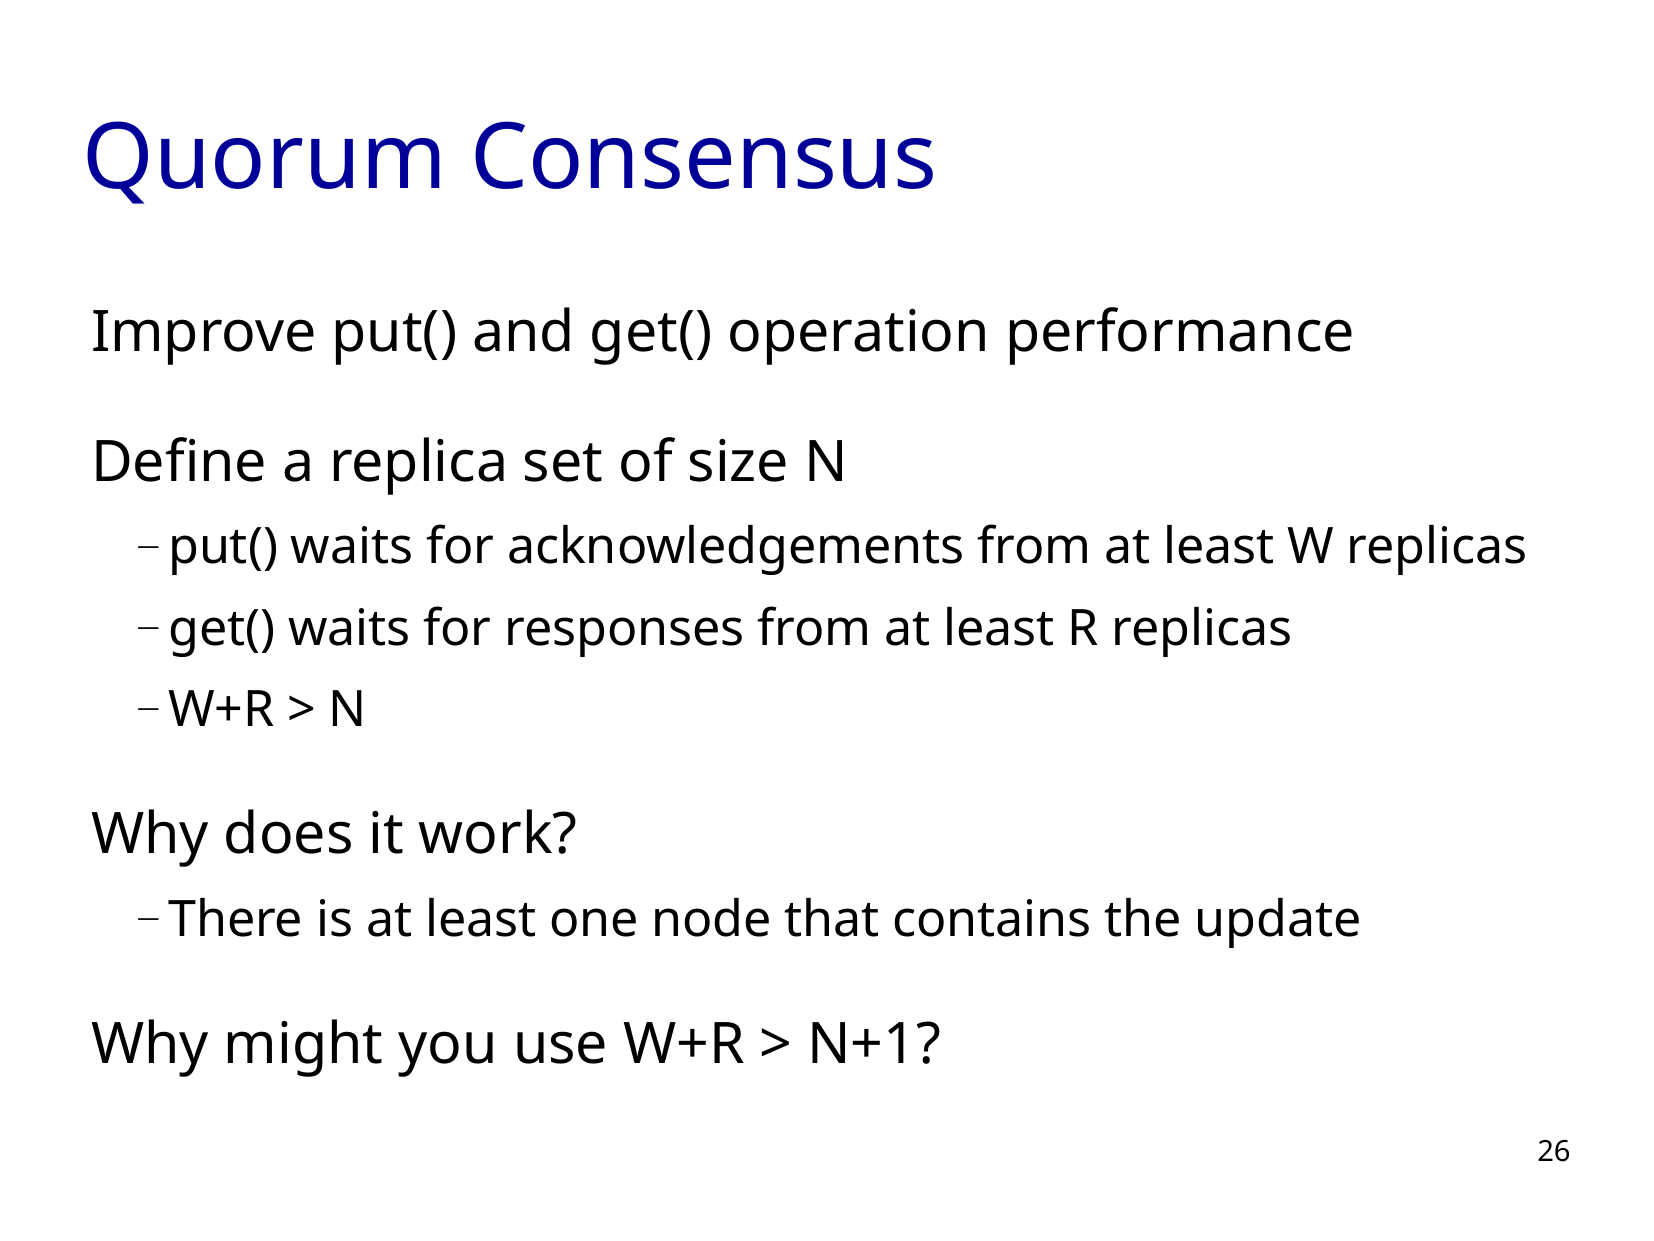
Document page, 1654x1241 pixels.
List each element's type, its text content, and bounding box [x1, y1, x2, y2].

title Quorum Consensus [82, 49, 1571, 257]
list Improve put() and get() operation performance Define a replica set of size N put() waits for acknowledgements from at least W replicas get() waits for responses from at least R replicas W+R > N Why does it work? There is at least one node that contains the update Why might you use W+R > N+1? [60, 290, 1571, 1096]
